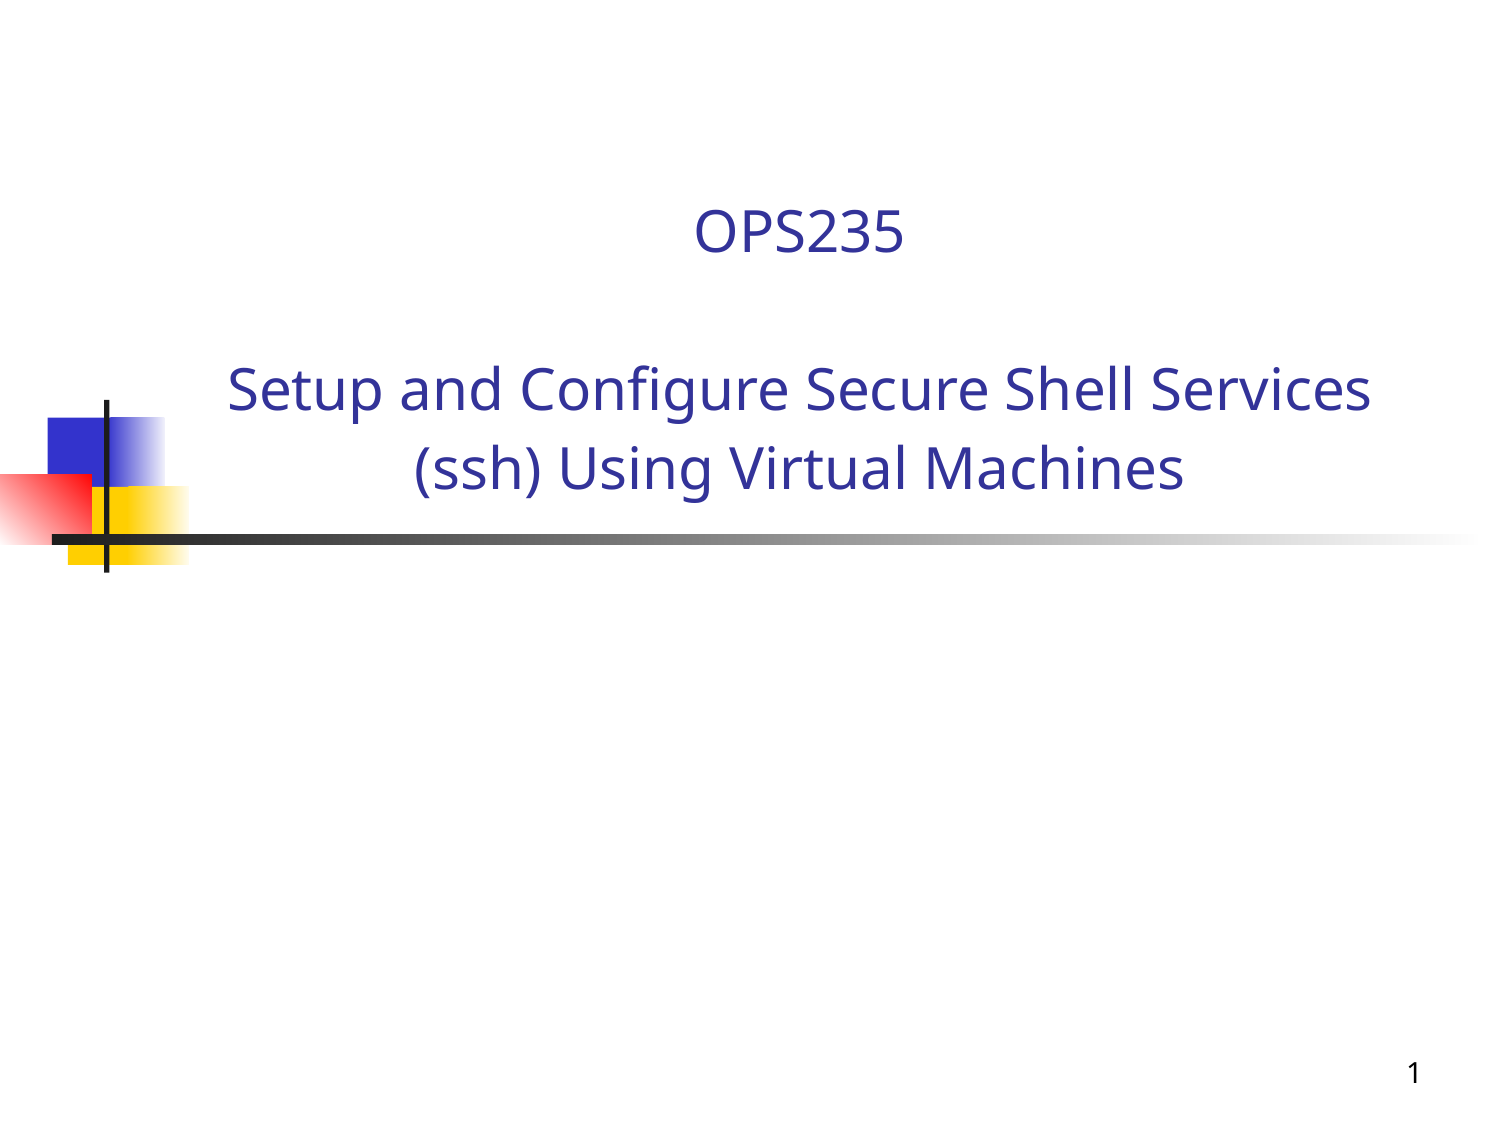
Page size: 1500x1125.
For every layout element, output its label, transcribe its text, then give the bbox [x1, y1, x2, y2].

title OPS235 Setup and Configure Secure Shell Services (ssh) Using Virtual Machines [162, 228, 1438, 515]
